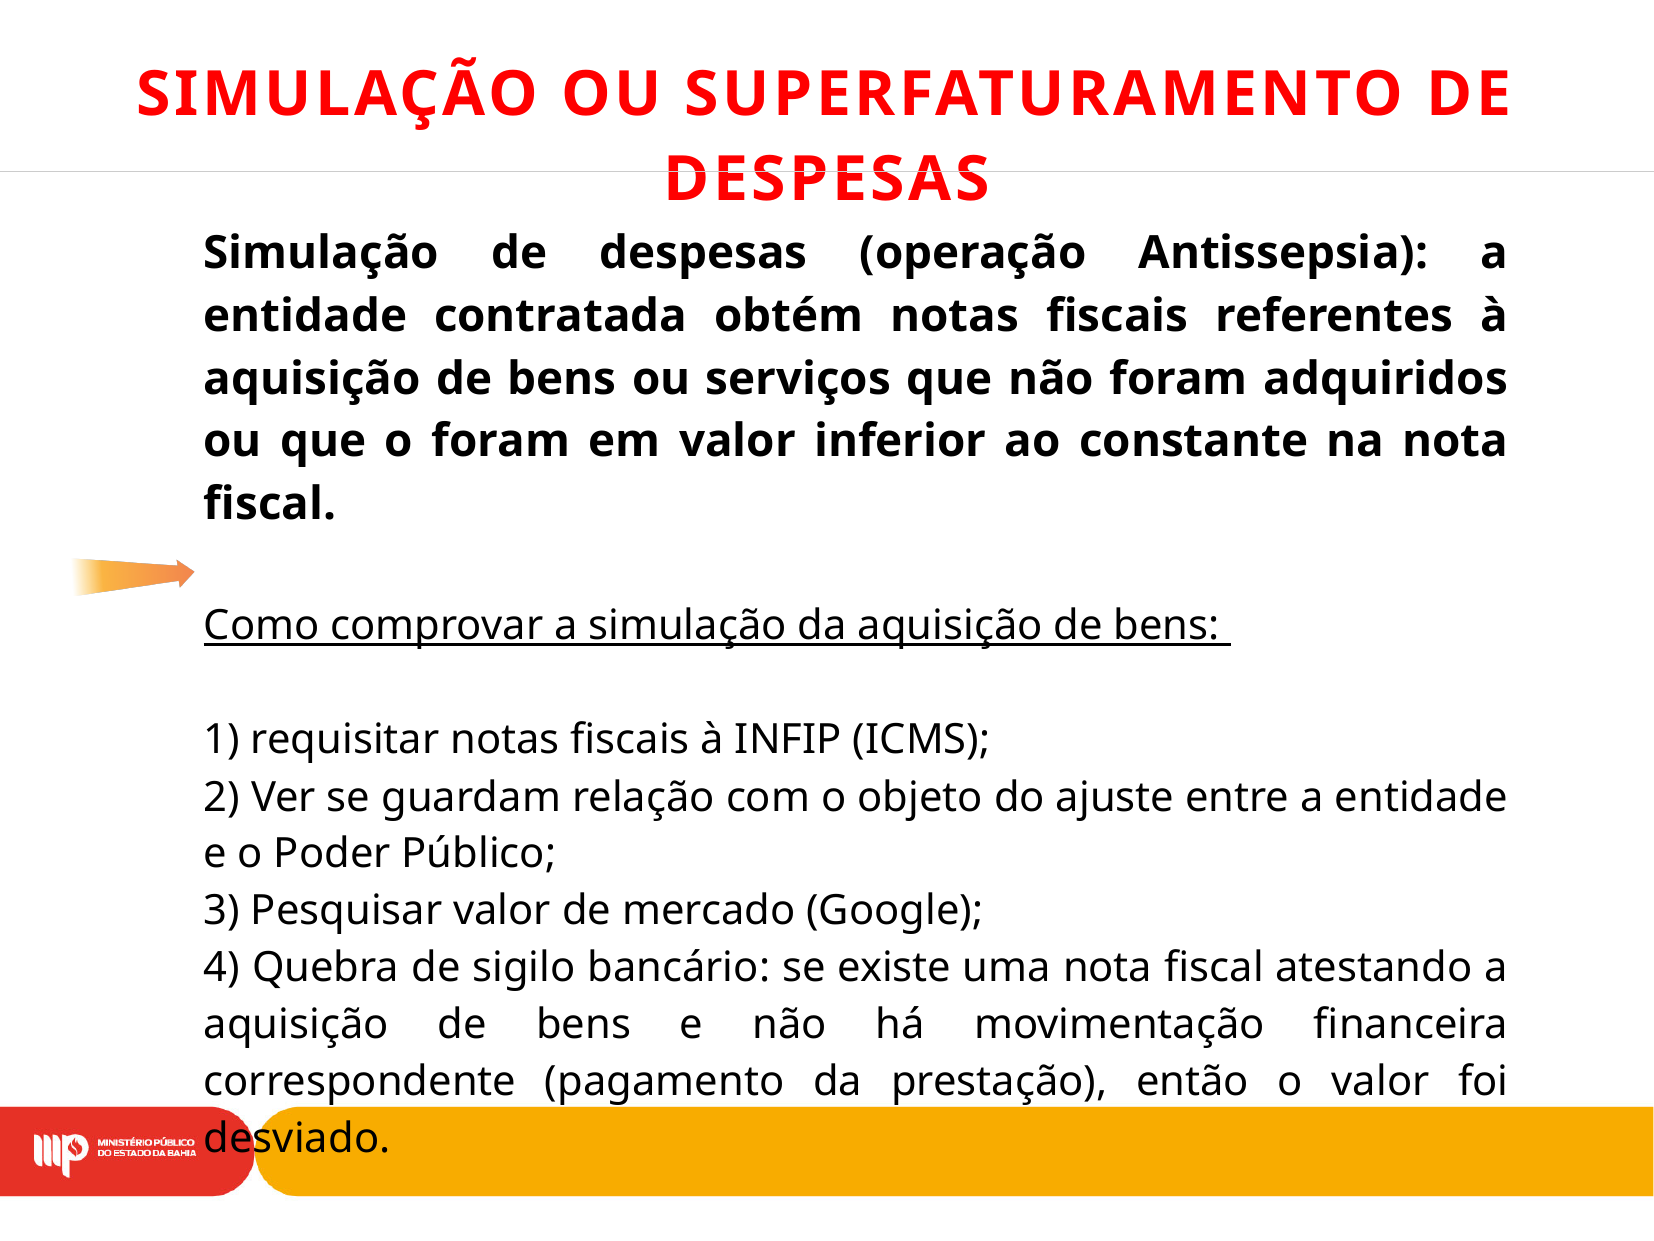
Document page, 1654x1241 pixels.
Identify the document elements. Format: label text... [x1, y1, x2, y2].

picture [47, 506, 200, 650]
text_box SIMULAÇÃO OU SUPERFATURAMENTO DE DESPESAS [0, 41, 1654, 135]
text_box Simulação de despesas (operação Antissepsia): a entidade contratada obtém notas fiscais referentes à aquisição de bens ou serviços que não foram adquiridos ou que o foram em valor inferior ao constante na nota fiscal. Como comprovar a simulação da aquisição de bens: 1) requisitar notas fiscais à INFIP (ICMS); 2) Ver se guardam relação com o objeto do ajuste entre a entidade e o Poder Público; 3) Pesquisar valor de mercado (Google); 4) Quebra de sigilo bancário: se existe uma nota fiscal atestando a aquisição de bens e não há movimentação financeira correspondente (pagamento da prestação), então o valor foi desviado. [188, 212, 1524, 1102]
picture [0, 1101, 1654, 1241]
